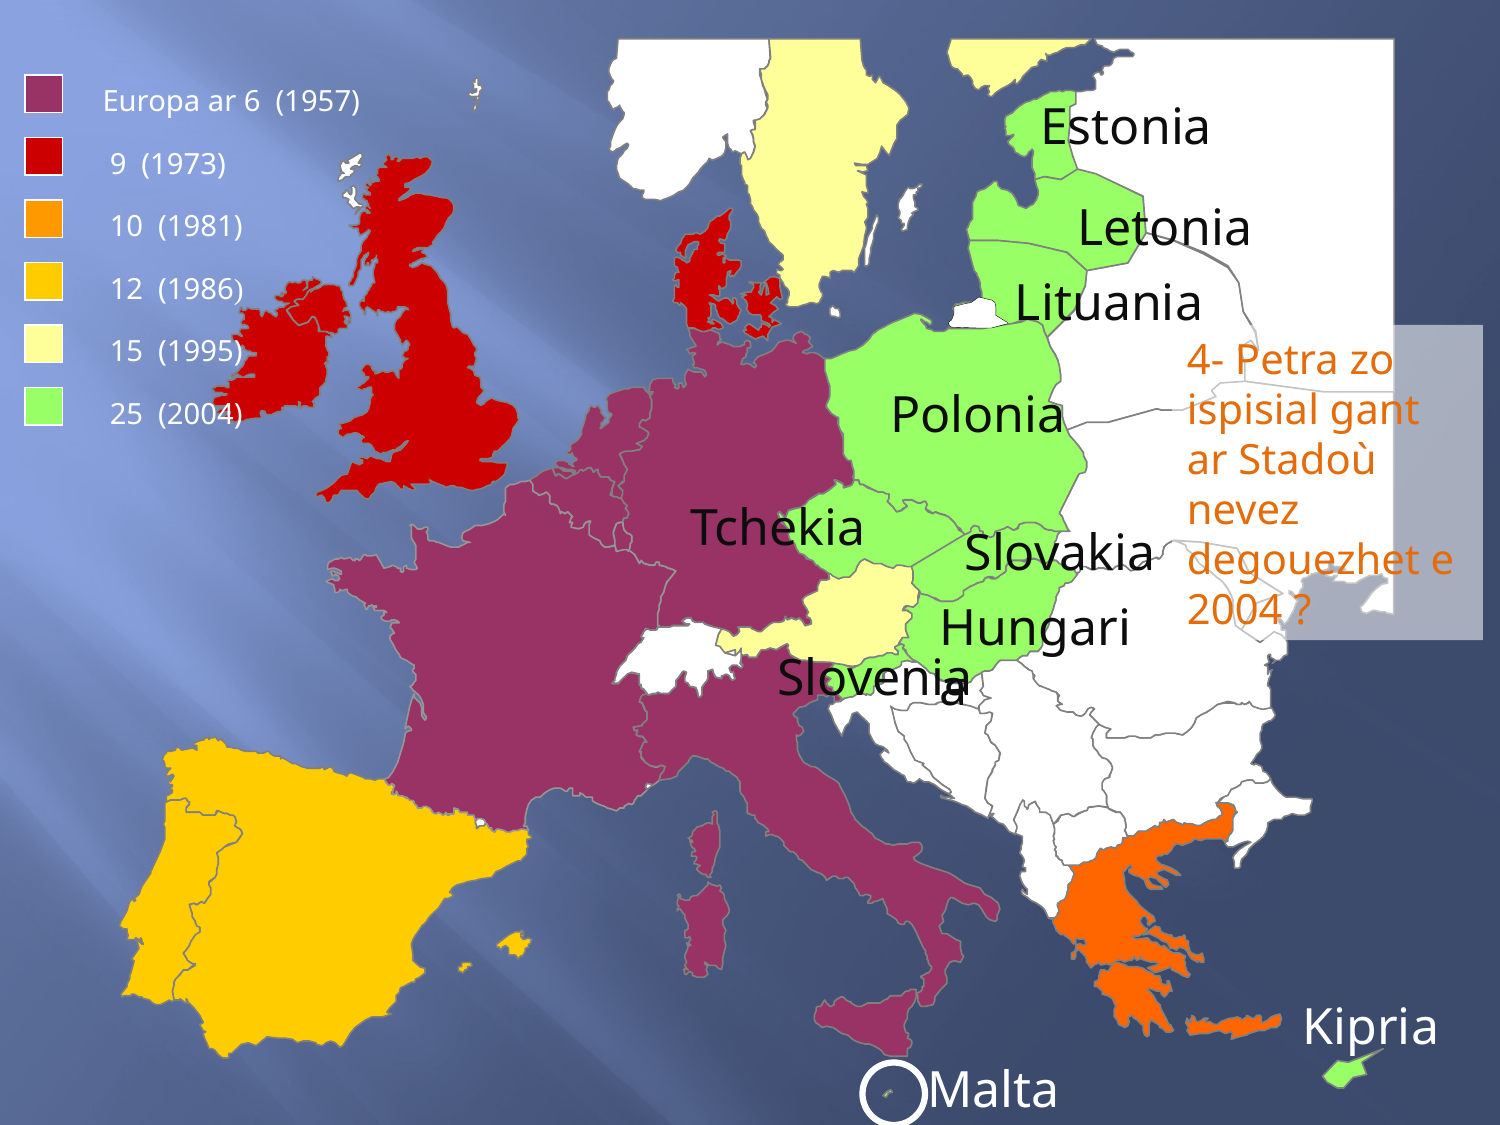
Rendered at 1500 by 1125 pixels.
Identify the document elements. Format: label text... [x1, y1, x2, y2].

text_box Lituania [999, 262, 1288, 338]
text_box 15 (1995) [87, 324, 438, 376]
text_box 10 (1981) [87, 200, 301, 251]
text_box Kipria [1287, 987, 1500, 1063]
text_box [25, 75, 62, 112]
chart [99, 37, 1414, 1125]
text_box Polonia [875, 375, 1138, 451]
text_box [25, 325, 62, 362]
chart [866, 1066, 912, 1121]
text_box Tchekia [675, 487, 988, 564]
text_box Letonia [1062, 187, 1313, 263]
text_box 12 (1986) [87, 262, 338, 313]
text_box Hungaria [924, 587, 1172, 664]
text_box [25, 137, 62, 175]
text_box Malta [912, 1050, 1126, 1125]
text_box [25, 387, 62, 425]
text_box Slovenia [762, 637, 1020, 714]
text_box [25, 262, 62, 300]
text_box Estonia [1025, 87, 1301, 163]
text_box Europa ar 6 (1957) [87, 75, 438, 126]
text_box [25, 200, 62, 238]
text_box Malta [912, 1074, 921, 1114]
text_box Slovakia [949, 512, 1171, 587]
text_box 25 (2004) [87, 387, 288, 438]
text_box 4- Petra zo ispisial gant ar Stadoù nevez degouezhet e 2004 ? [1171, 324, 1483, 593]
text_box 9 (1973) [87, 137, 301, 188]
